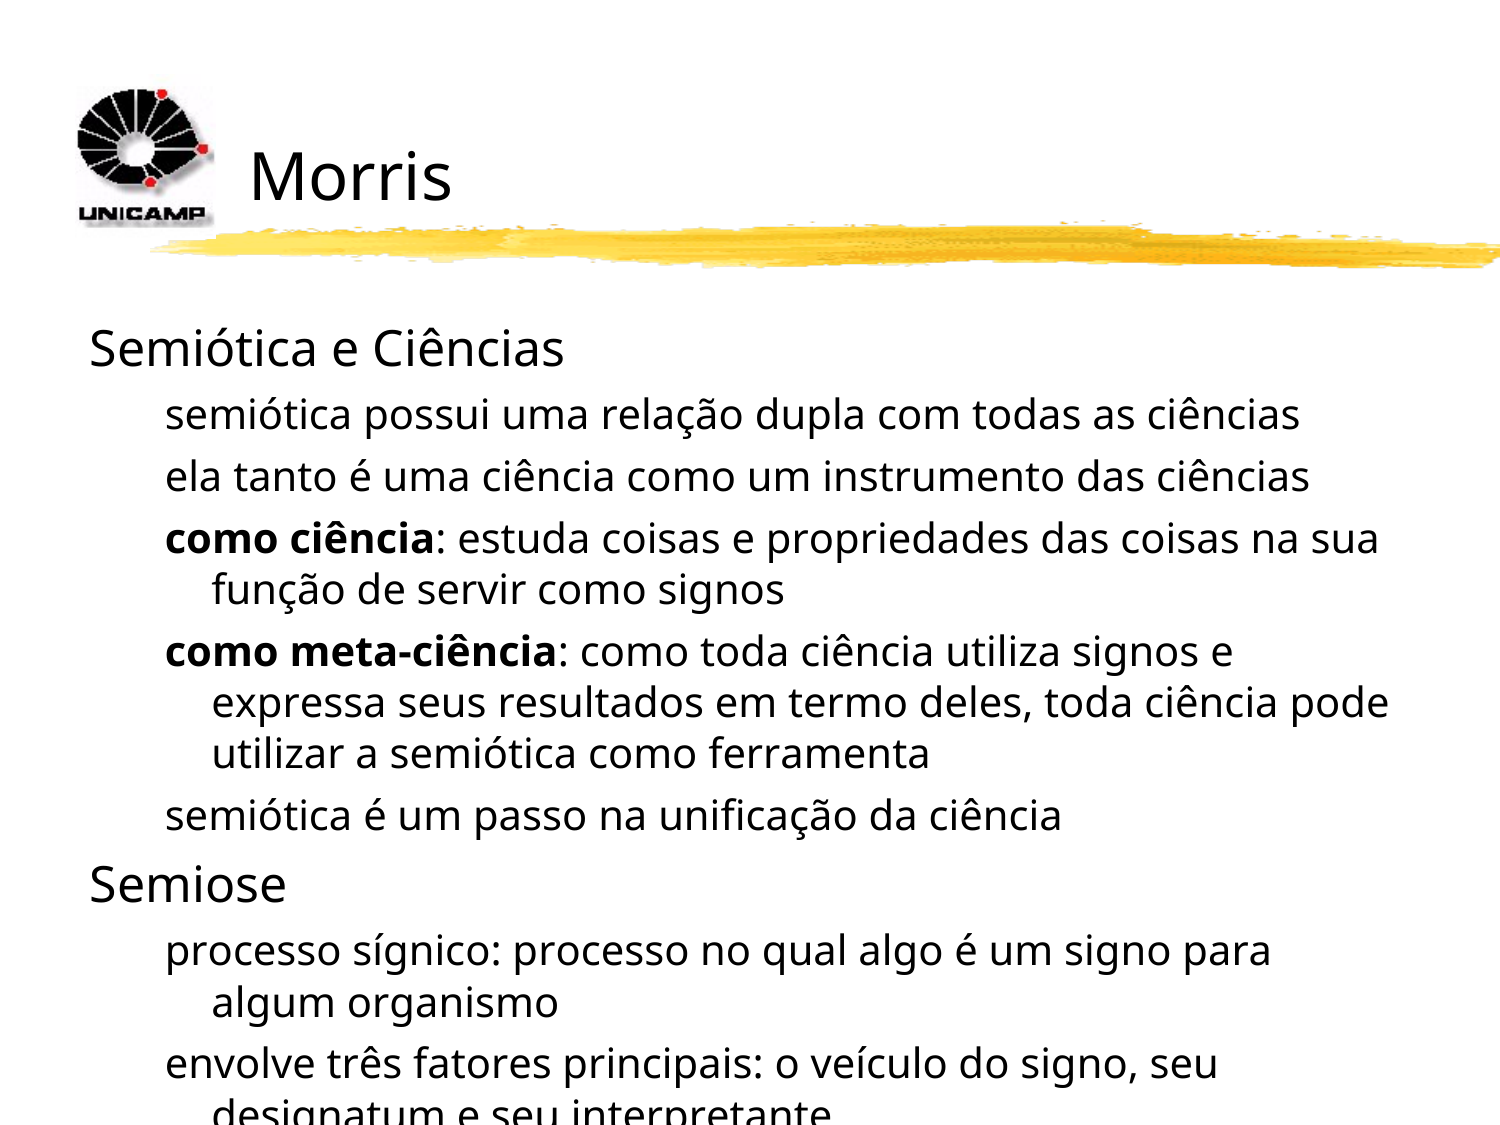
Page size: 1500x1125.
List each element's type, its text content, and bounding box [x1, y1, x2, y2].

title Morris [233, 37, 1434, 225]
list Semiótica e Ciências semiótica possui uma relação dupla com todas as ciências ela tanto é uma ciência como um instrumento das ciências como ciência: estuda coisas e propriedades das coisas na sua função de servir como signos como meta-ciência: como toda ciência utiliza signos e expressa seus resultados em termo deles, toda ciência pode utilizar a semiótica como ferramenta semiótica é um passo na unificação da ciência Semiose processo sígnico: processo no qual algo é um signo para algum organismo envolve três fatores principais: o veículo do signo, seu designatum e seu interpretante [74, 309, 1417, 1058]
picture [75, 74, 1500, 279]
